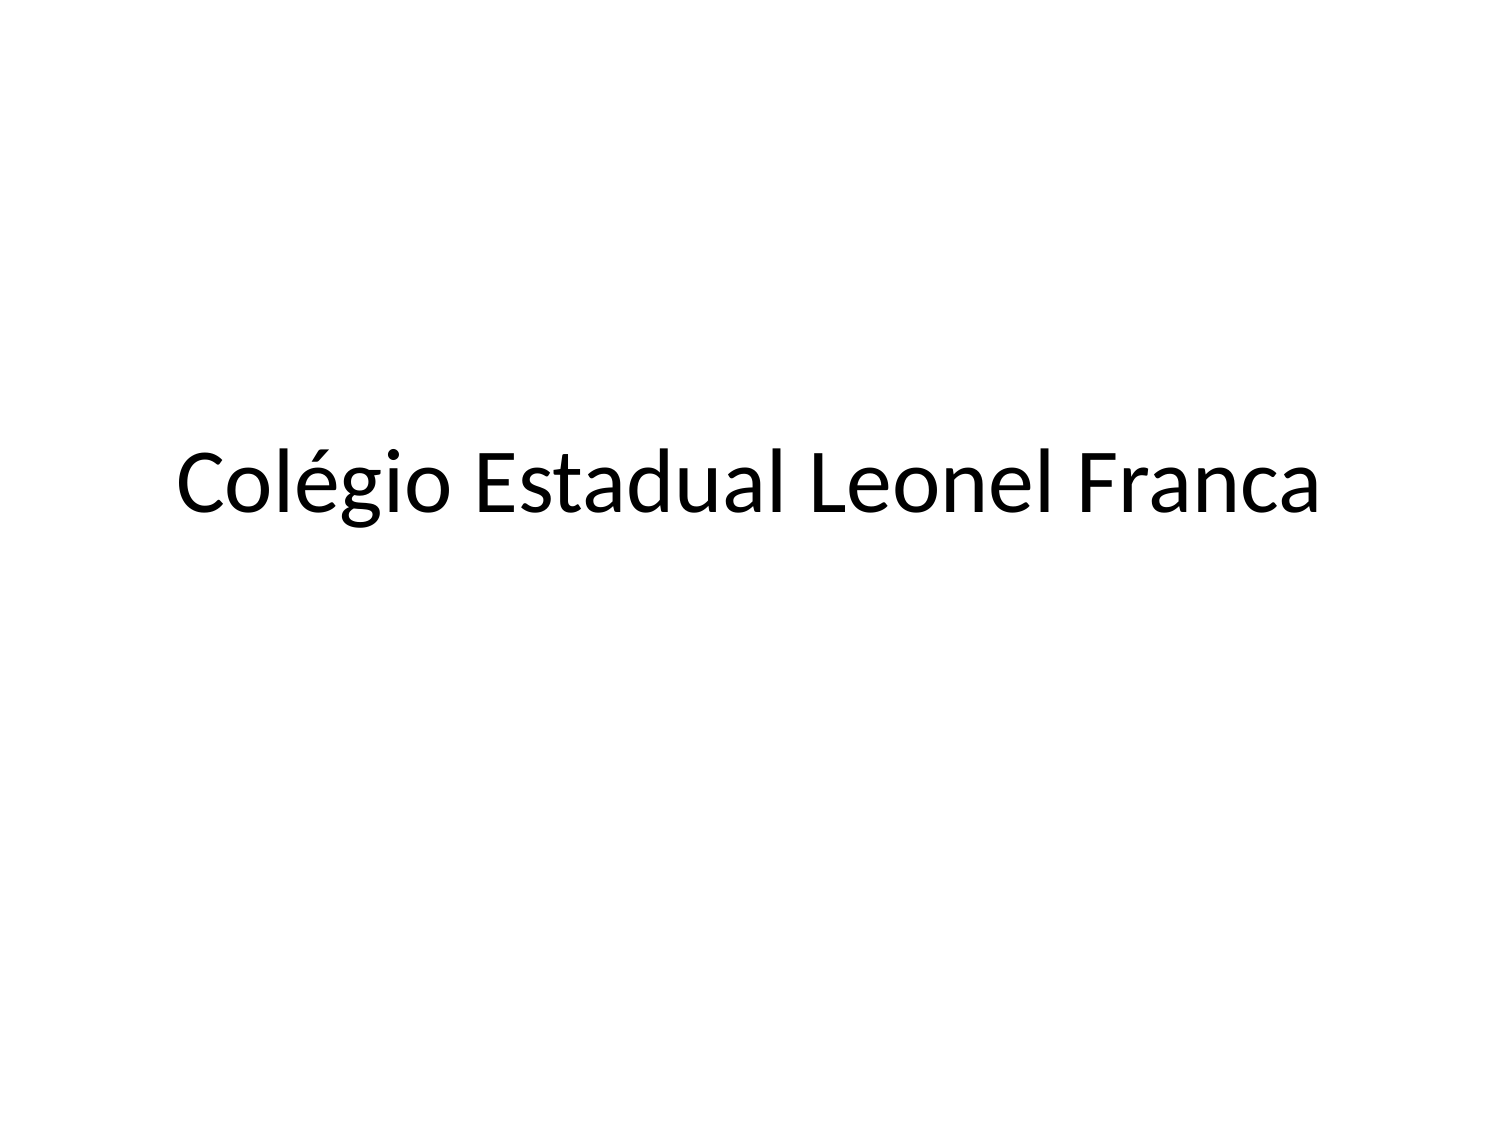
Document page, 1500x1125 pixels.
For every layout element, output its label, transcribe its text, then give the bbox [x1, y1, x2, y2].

title Colégio Estadual Leonel Franca [75, 413, 1425, 709]
